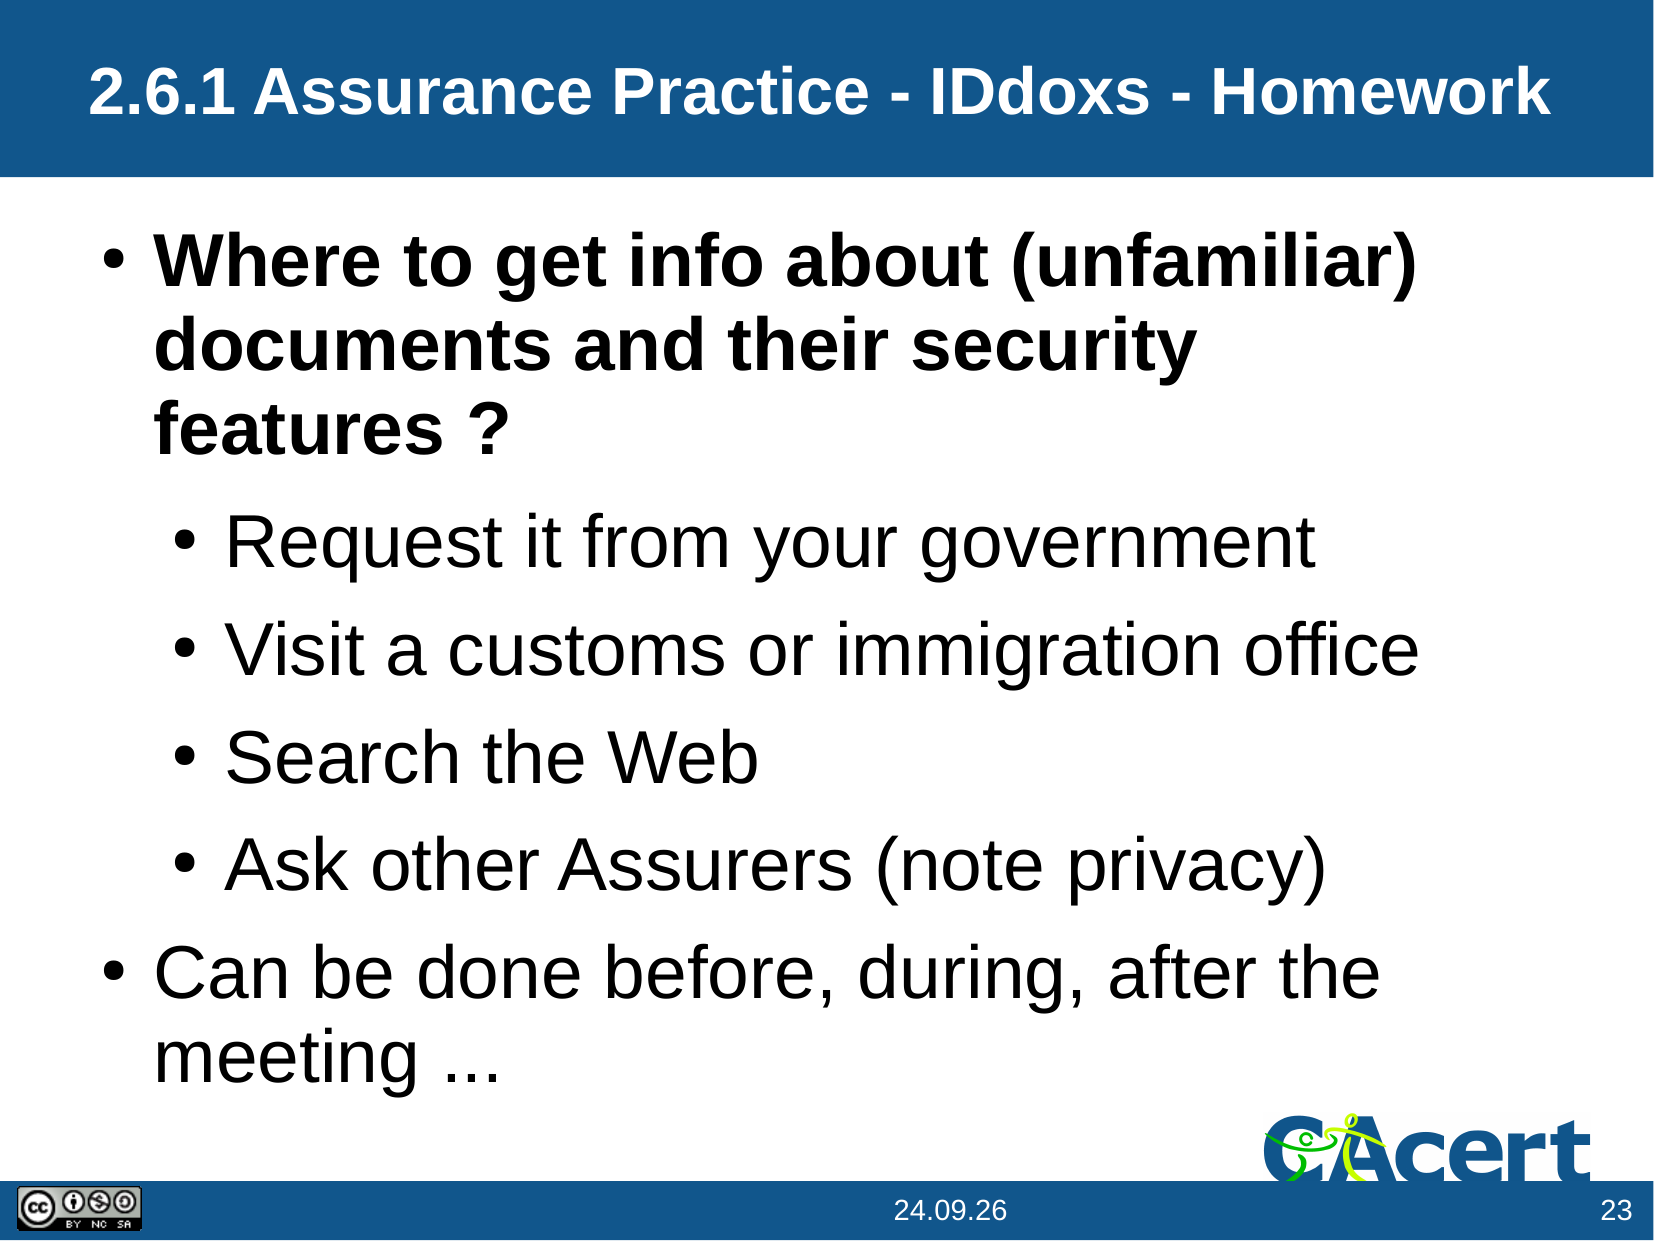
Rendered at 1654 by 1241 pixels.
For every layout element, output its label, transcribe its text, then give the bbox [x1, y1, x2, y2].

picture [1263, 1112, 1591, 1181]
picture [17, 1186, 142, 1231]
title 2.6.1 Assurance Practice - IDdoxs - Homework [76, 17, 1565, 166]
list Where to get info about (unfamiliar) documents and their security features ? Request it from your government Visit a customs or immigration office Search the Web Ask other Assurers (note privacy) Can be done before, during, after the meeting ... [82, 218, 1571, 1099]
